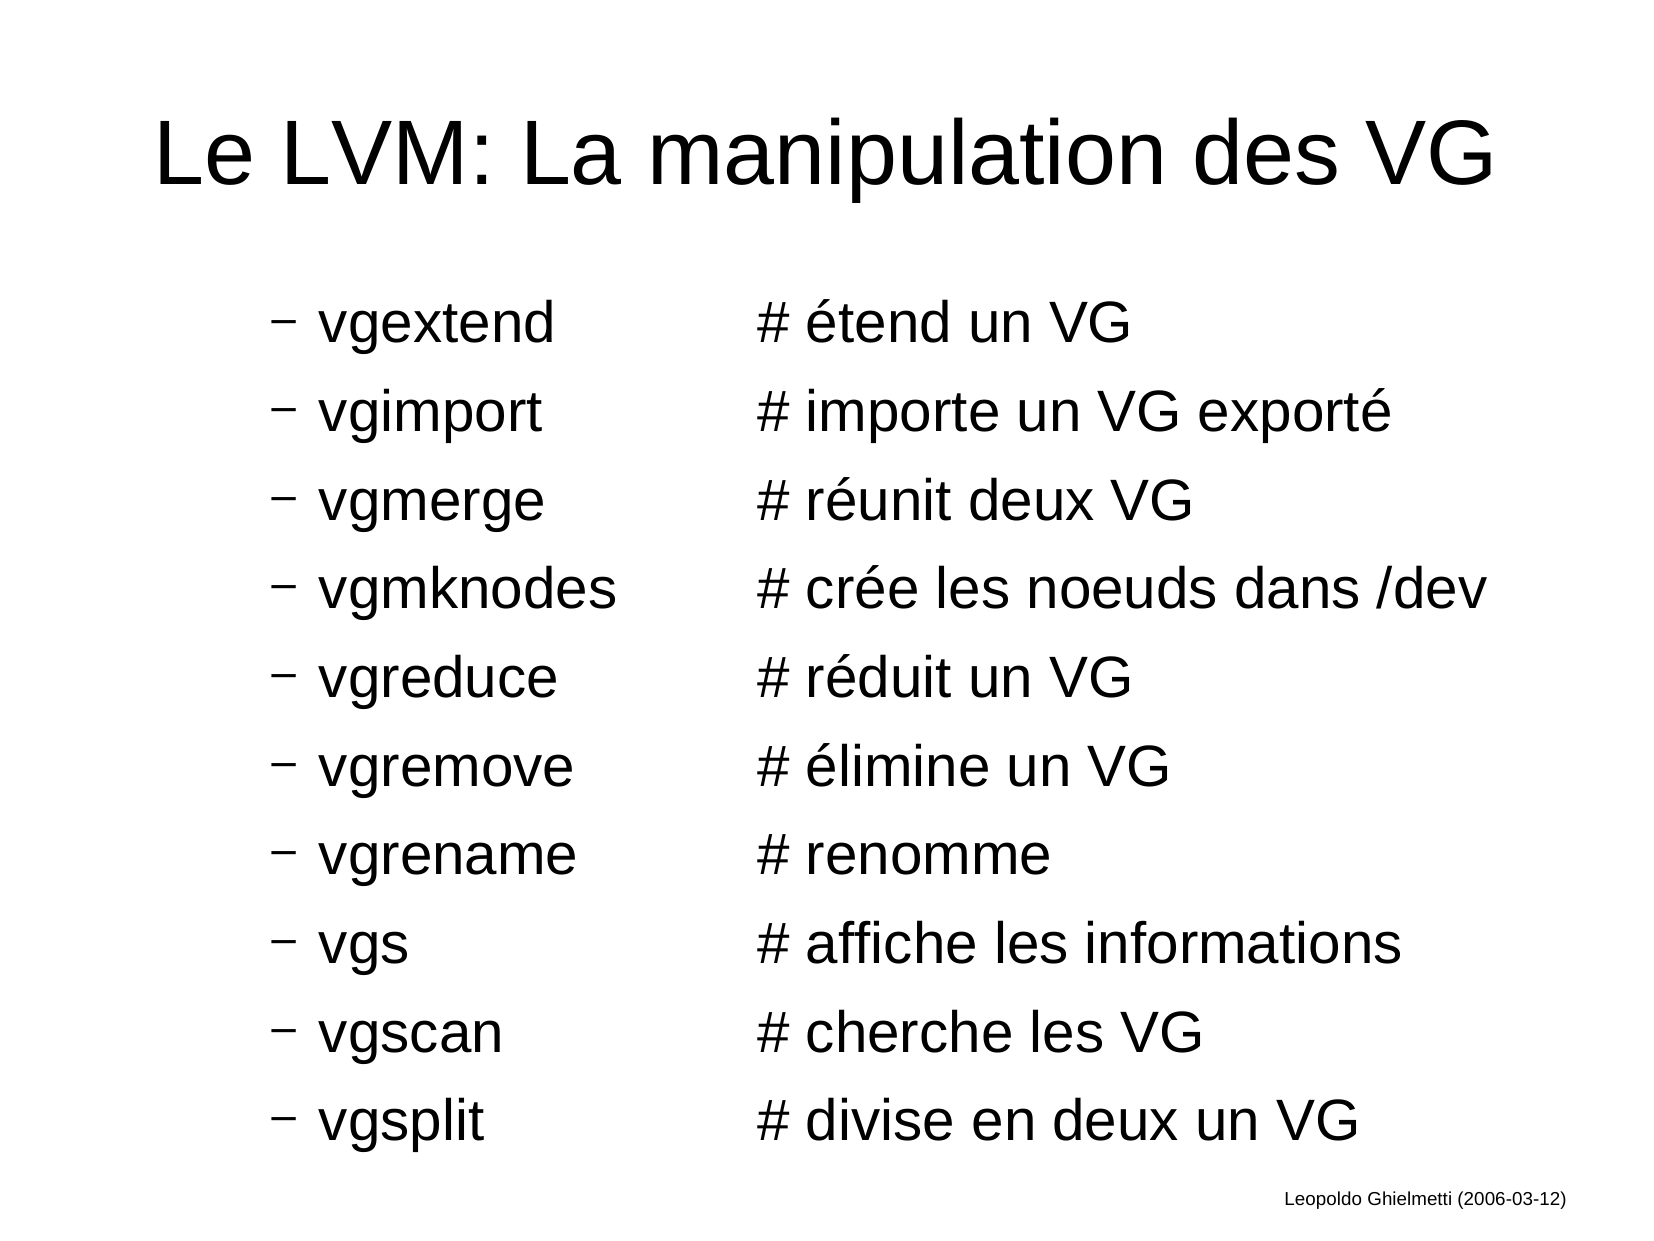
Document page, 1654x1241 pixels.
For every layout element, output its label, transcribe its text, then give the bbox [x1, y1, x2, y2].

title Le LVM: La manipulation des VG [82, 49, 1571, 257]
text_box Leopoldo Ghielmetti (2006-03-12) [1269, 1181, 1595, 1217]
list vgextend # étend un VG vgimport # importe un VG exporté vgmerge # réunit deux VG vgmknodes # crée les noeuds dans /dev vgreduce # réduit un VG vgremove # élimine un VG vgrename # renomme vgs # affiche les informations vgscan # cherche les VG vgsplit # divise en deux un VG [82, 290, 1571, 1154]
